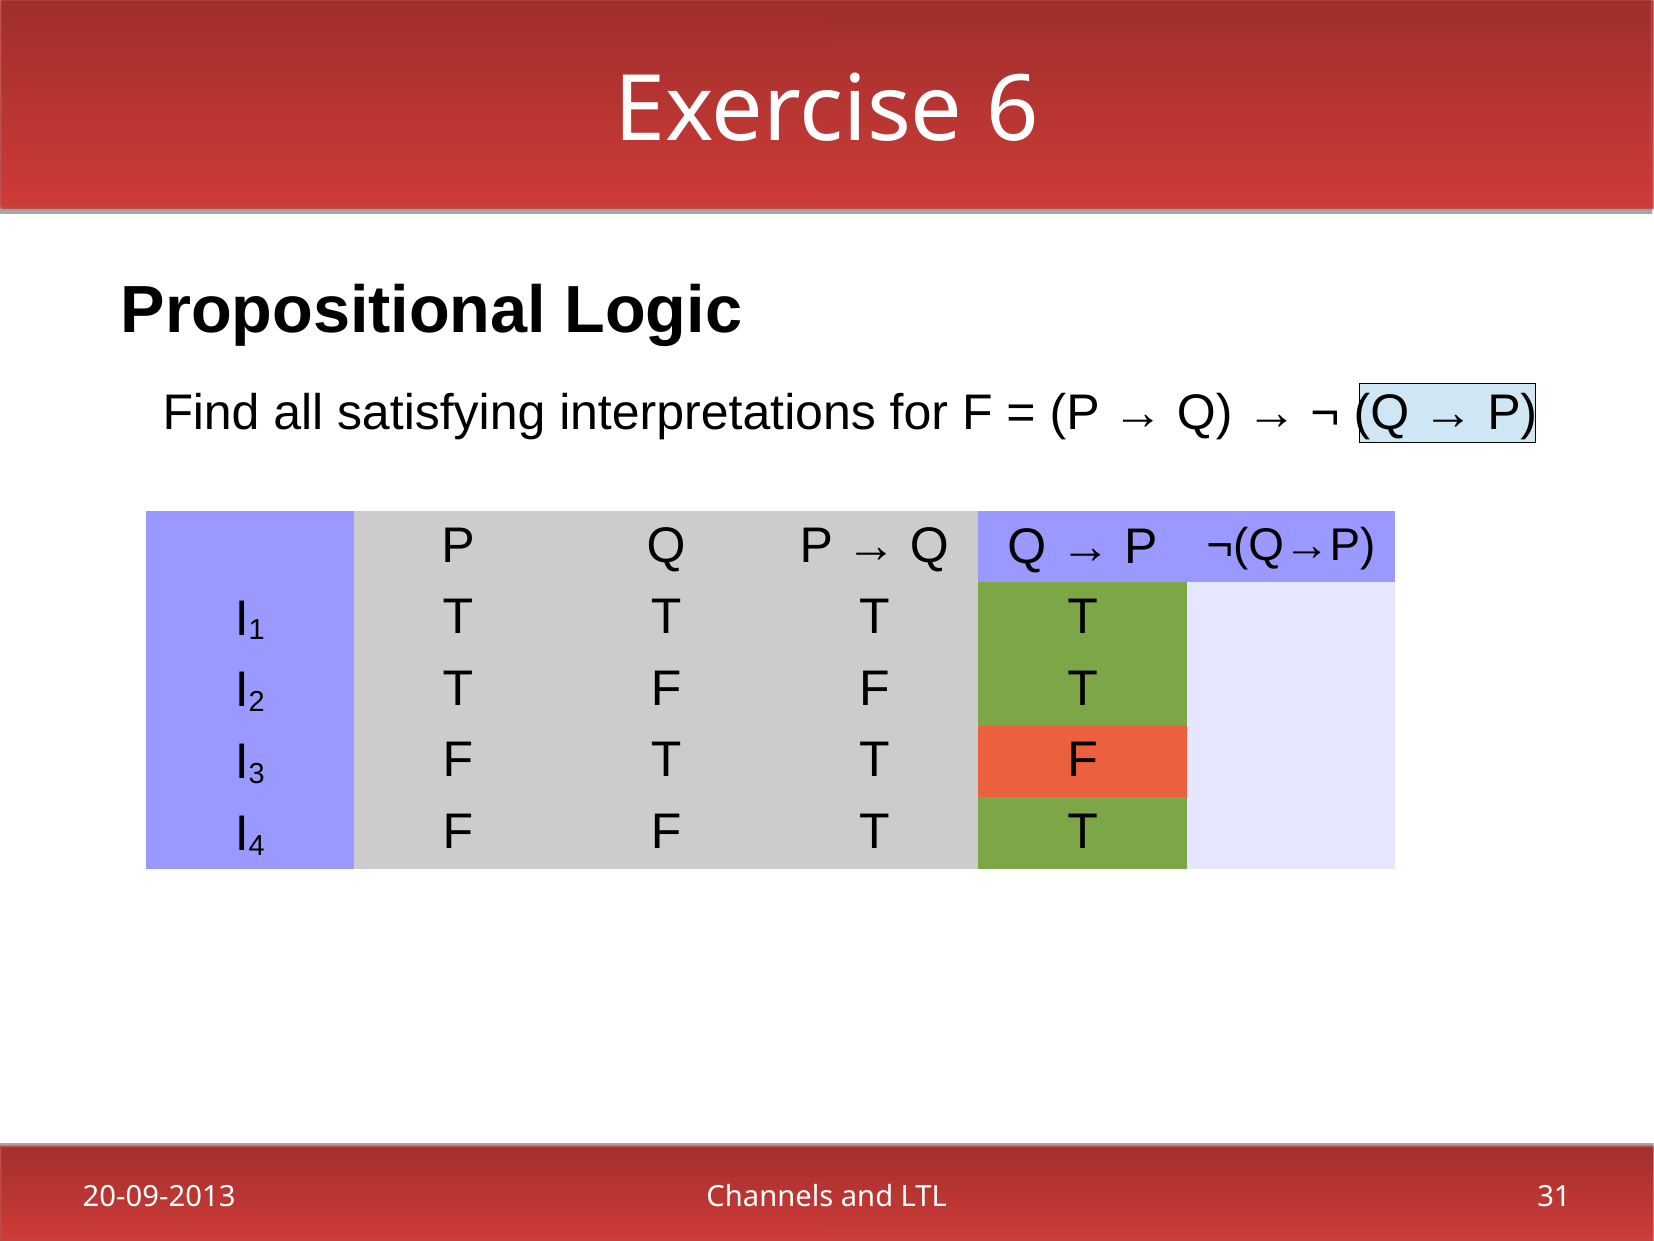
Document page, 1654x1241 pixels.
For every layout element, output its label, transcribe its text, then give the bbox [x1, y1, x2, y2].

table_cell T [978, 797, 1187, 869]
table_cell T [562, 582, 770, 654]
table_cell F [978, 726, 1187, 797]
table_cell I4 [146, 797, 354, 869]
table_cell T [978, 654, 1187, 726]
table_header Q → P [978, 511, 1187, 582]
title Exercise 6 [59, 31, 1595, 178]
table_cell F [770, 654, 978, 726]
table_cell T [770, 582, 978, 654]
table_cell F [562, 654, 770, 726]
table_header Q [562, 511, 770, 582]
text_box Find all satisfying interpretations for F = (P → Q) → ¬ (Q → P) [147, 377, 1554, 448]
table_cell T [354, 582, 562, 654]
picture [0, 0, 1654, 214]
table_cell T [978, 582, 1187, 654]
text_box Propositional Logic [105, 264, 759, 354]
table_cell [1187, 582, 1395, 654]
table_cell T [770, 726, 978, 797]
table_cell I1 [146, 582, 354, 654]
table_cell [1187, 654, 1395, 726]
table_header [146, 511, 354, 582]
table_cell I2 [146, 654, 354, 726]
table_cell T [562, 726, 770, 797]
table_header ¬(Q→P) [1187, 511, 1395, 582]
table_cell F [562, 797, 770, 869]
table_cell [1187, 797, 1395, 869]
table_cell [1187, 726, 1395, 797]
table_header P [354, 511, 562, 582]
table_cell F [354, 797, 562, 869]
table_cell T [770, 797, 978, 869]
table_cell F [354, 726, 562, 797]
table_cell T [354, 654, 562, 726]
table_cell I3 [146, 726, 354, 797]
picture [0, 1143, 1654, 1241]
table_header P → Q [770, 511, 978, 582]
